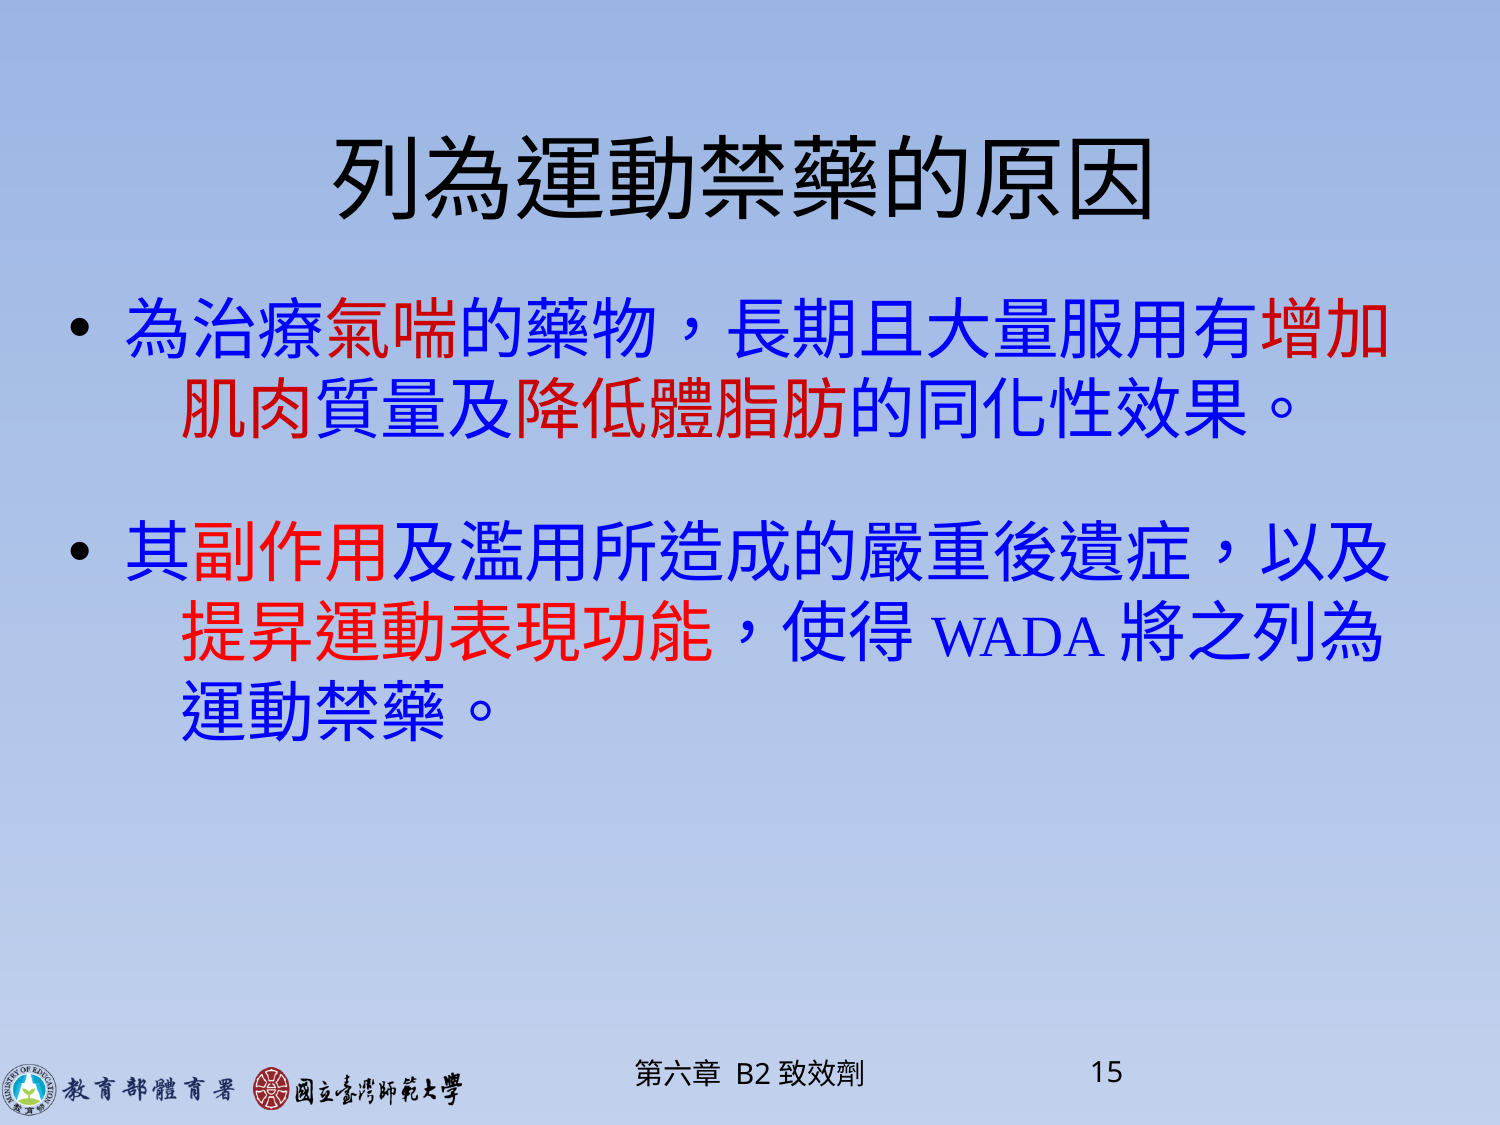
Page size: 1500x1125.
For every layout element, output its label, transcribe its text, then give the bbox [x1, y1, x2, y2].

list 為治療氣喘的藥物，長期且大量服用有增加肌肉質量及降低體脂肪的同化性效果。 其副作用及濫用所造成的嚴重後遺症，以及提昇運動表現功能，使得WADA將之列為運動禁藥。 [53, 278, 1436, 988]
text_box [1074, 1042, 1426, 1103]
text_box 第六章 B2致效劑 [512, 1042, 988, 1103]
title 列為運動禁藥的原因 [53, 113, 1436, 239]
